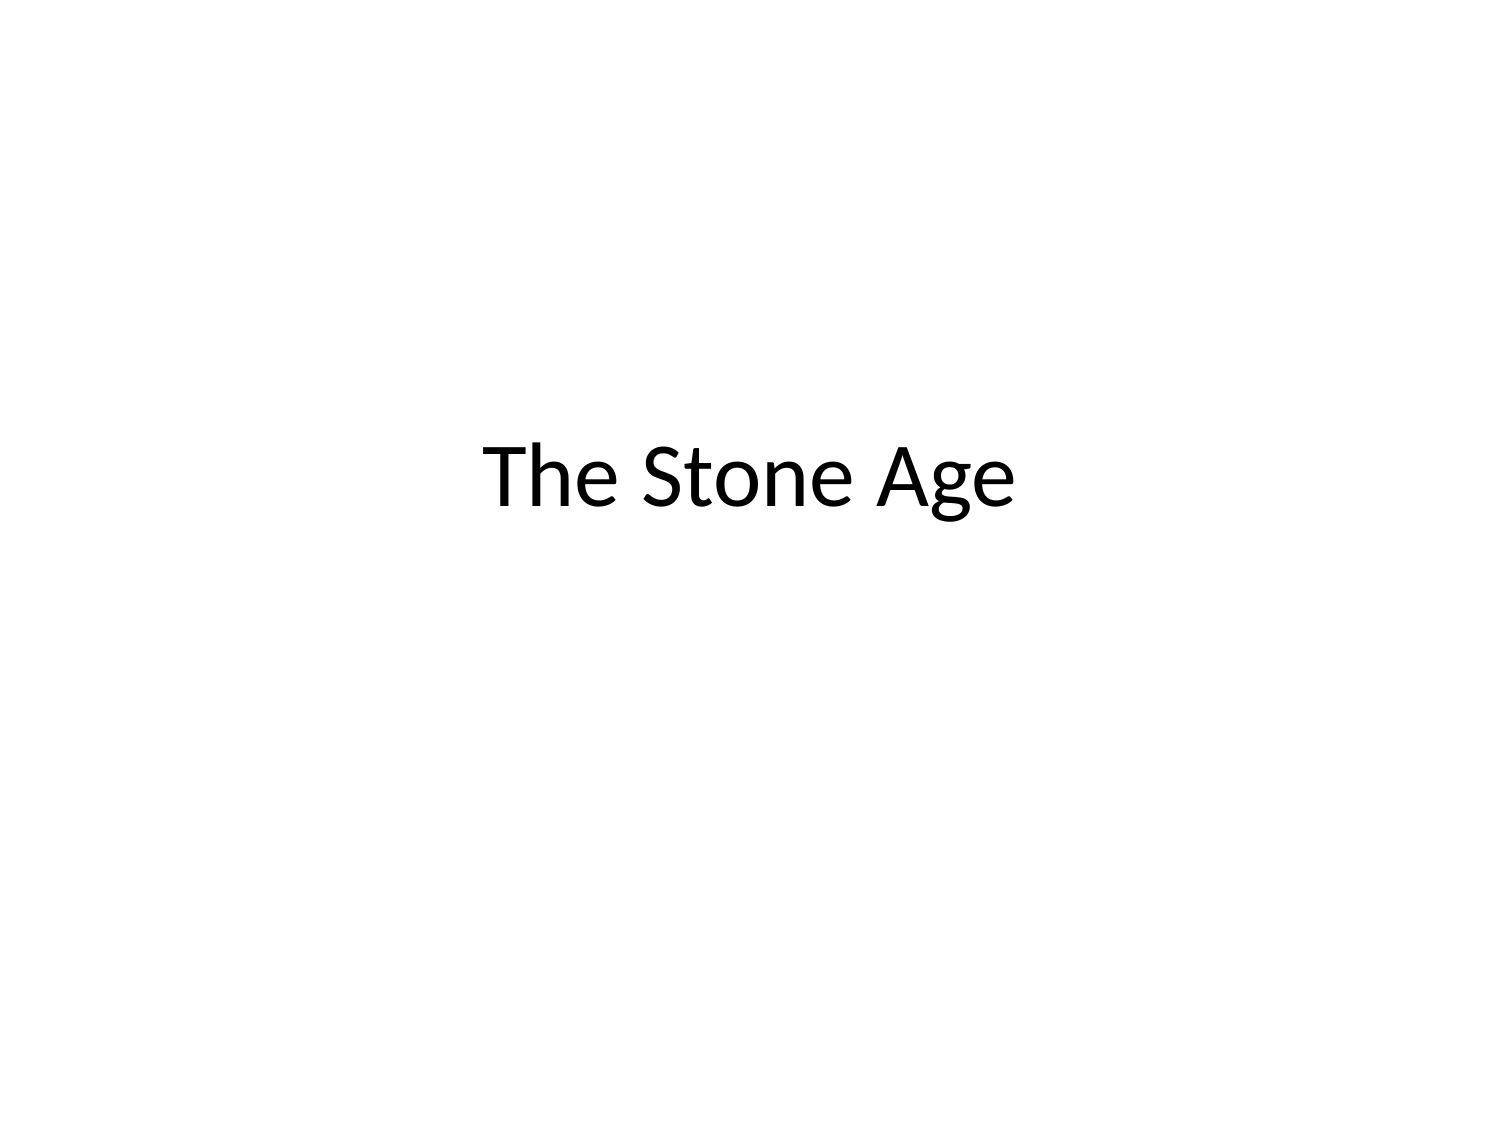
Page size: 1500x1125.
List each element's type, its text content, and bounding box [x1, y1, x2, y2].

title The Stone Age [112, 349, 1388, 591]
